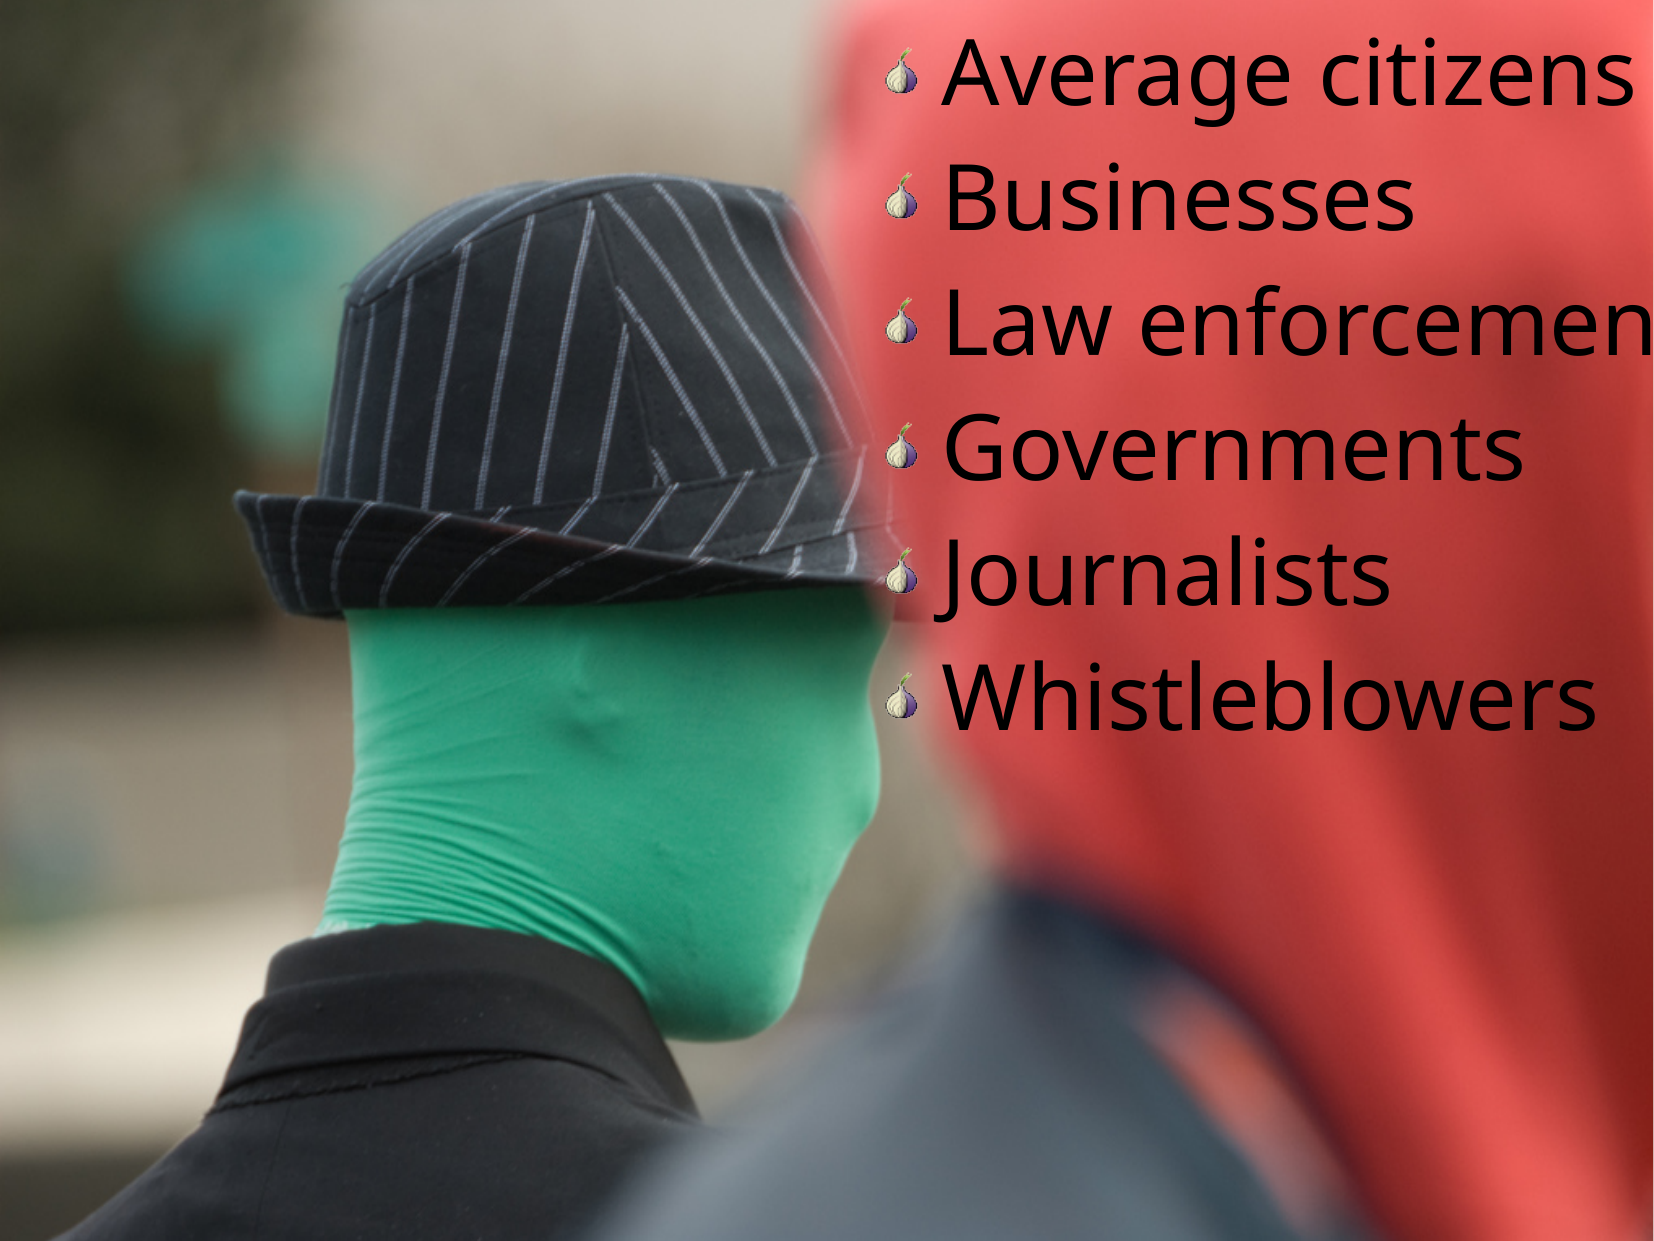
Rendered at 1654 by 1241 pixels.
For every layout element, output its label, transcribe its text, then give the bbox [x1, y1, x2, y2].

text_box Average citizens Businesses Law enforcement Governments Journalists Whistleblowers [870, 0, 1654, 642]
picture [0, 0, 1654, 1241]
